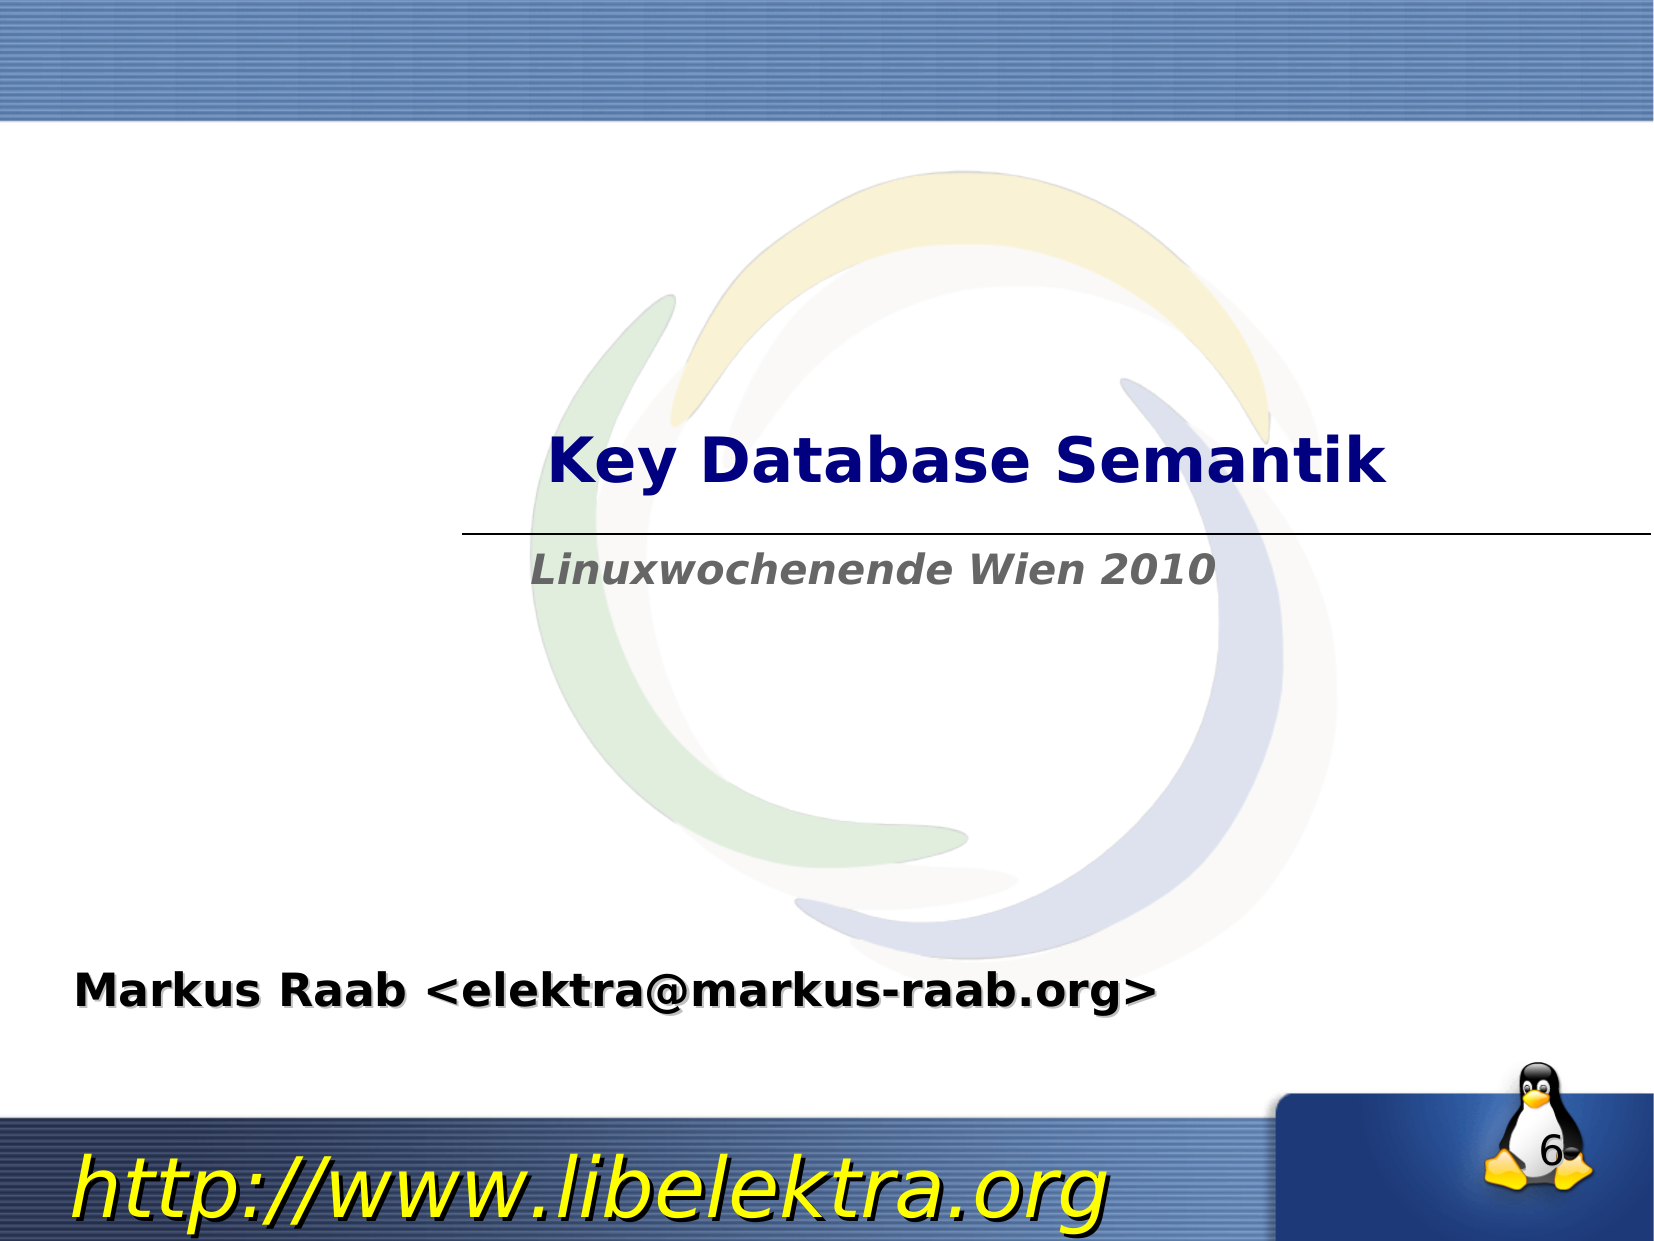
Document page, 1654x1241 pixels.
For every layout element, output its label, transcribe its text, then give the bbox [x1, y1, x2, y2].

picture [0, 0, 1654, 533]
picture [0, 1061, 1654, 1241]
text_box <Nummer> [1312, 1122, 1565, 1178]
picture [481, 535, 1374, 953]
text_box Linuxwochenende Wien 2010 [515, 538, 1448, 685]
text_box Markus Raab <elektra@markus-raab.org> [58, 953, 1481, 1030]
text_box Key Database Semantik [531, 413, 1434, 511]
